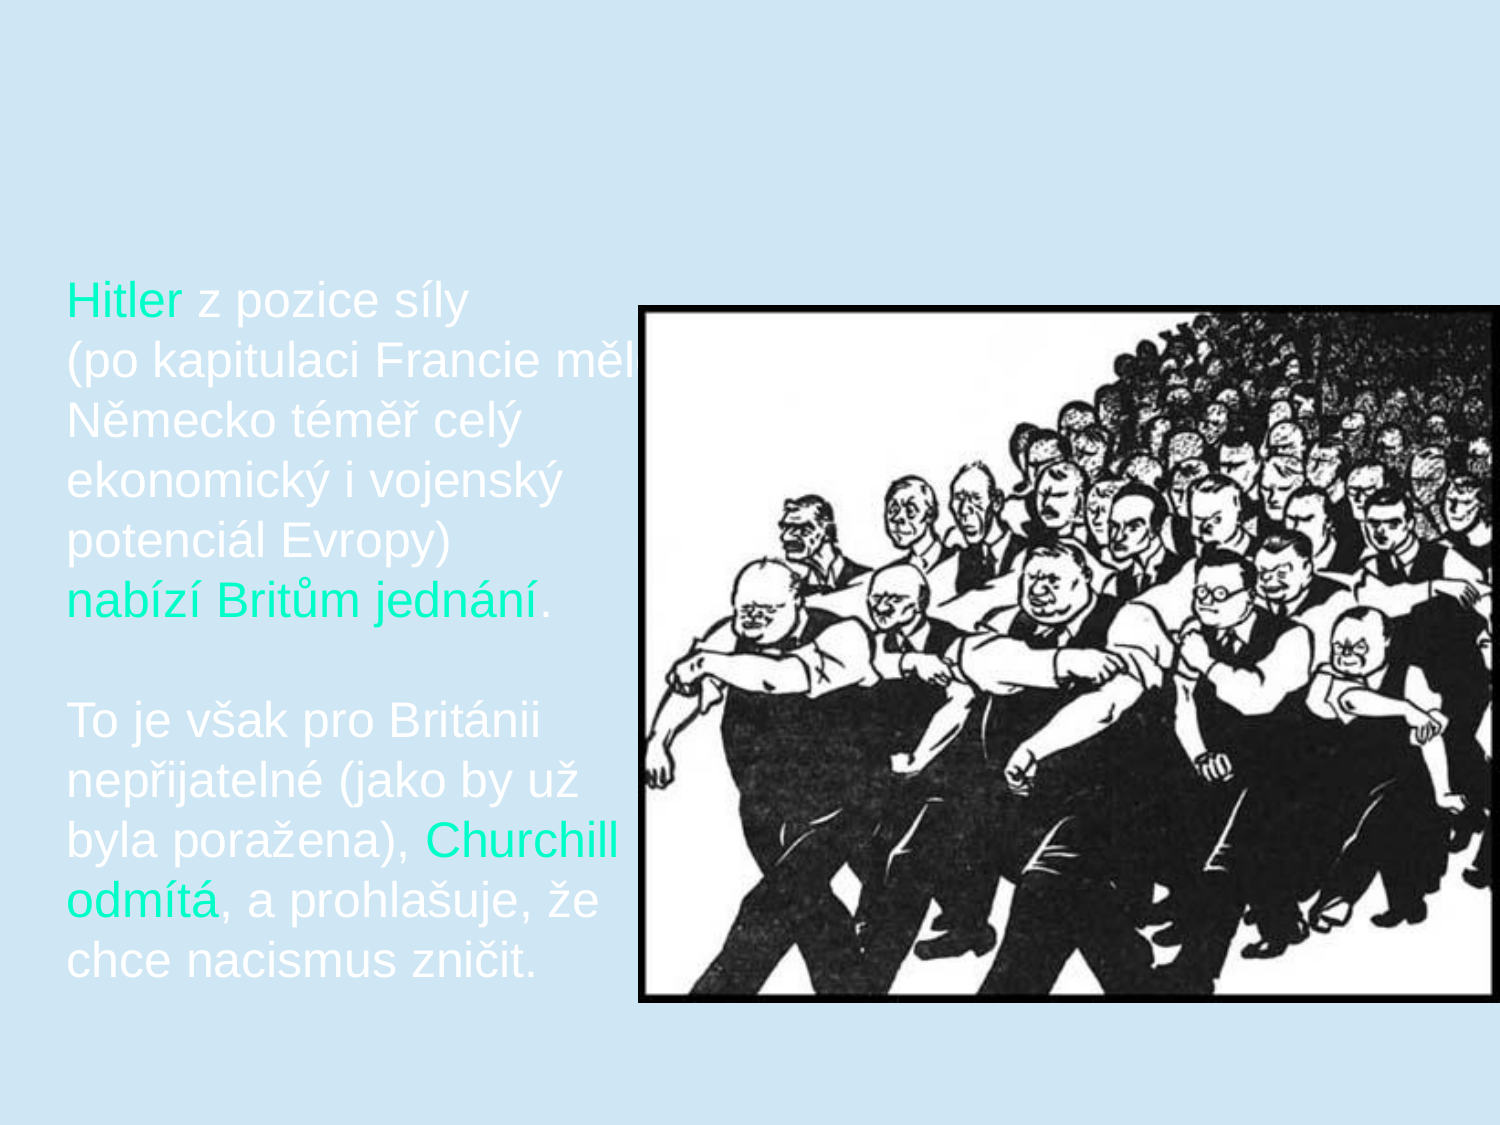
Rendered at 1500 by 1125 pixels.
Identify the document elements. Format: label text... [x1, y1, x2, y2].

picture [638, 305, 1500, 1003]
text_box Hitler z pozice síly (po kapitulaci Francie mělo Německo téměř celý ekonomický i vojenský potenciál Evropy) nabízí Britům jednání. To je však pro Británii nepřijatelné (jako by už byla poražena), Churchill odmítá, a prohlašuje, že chce nacismus zničit. [51, 260, 681, 995]
